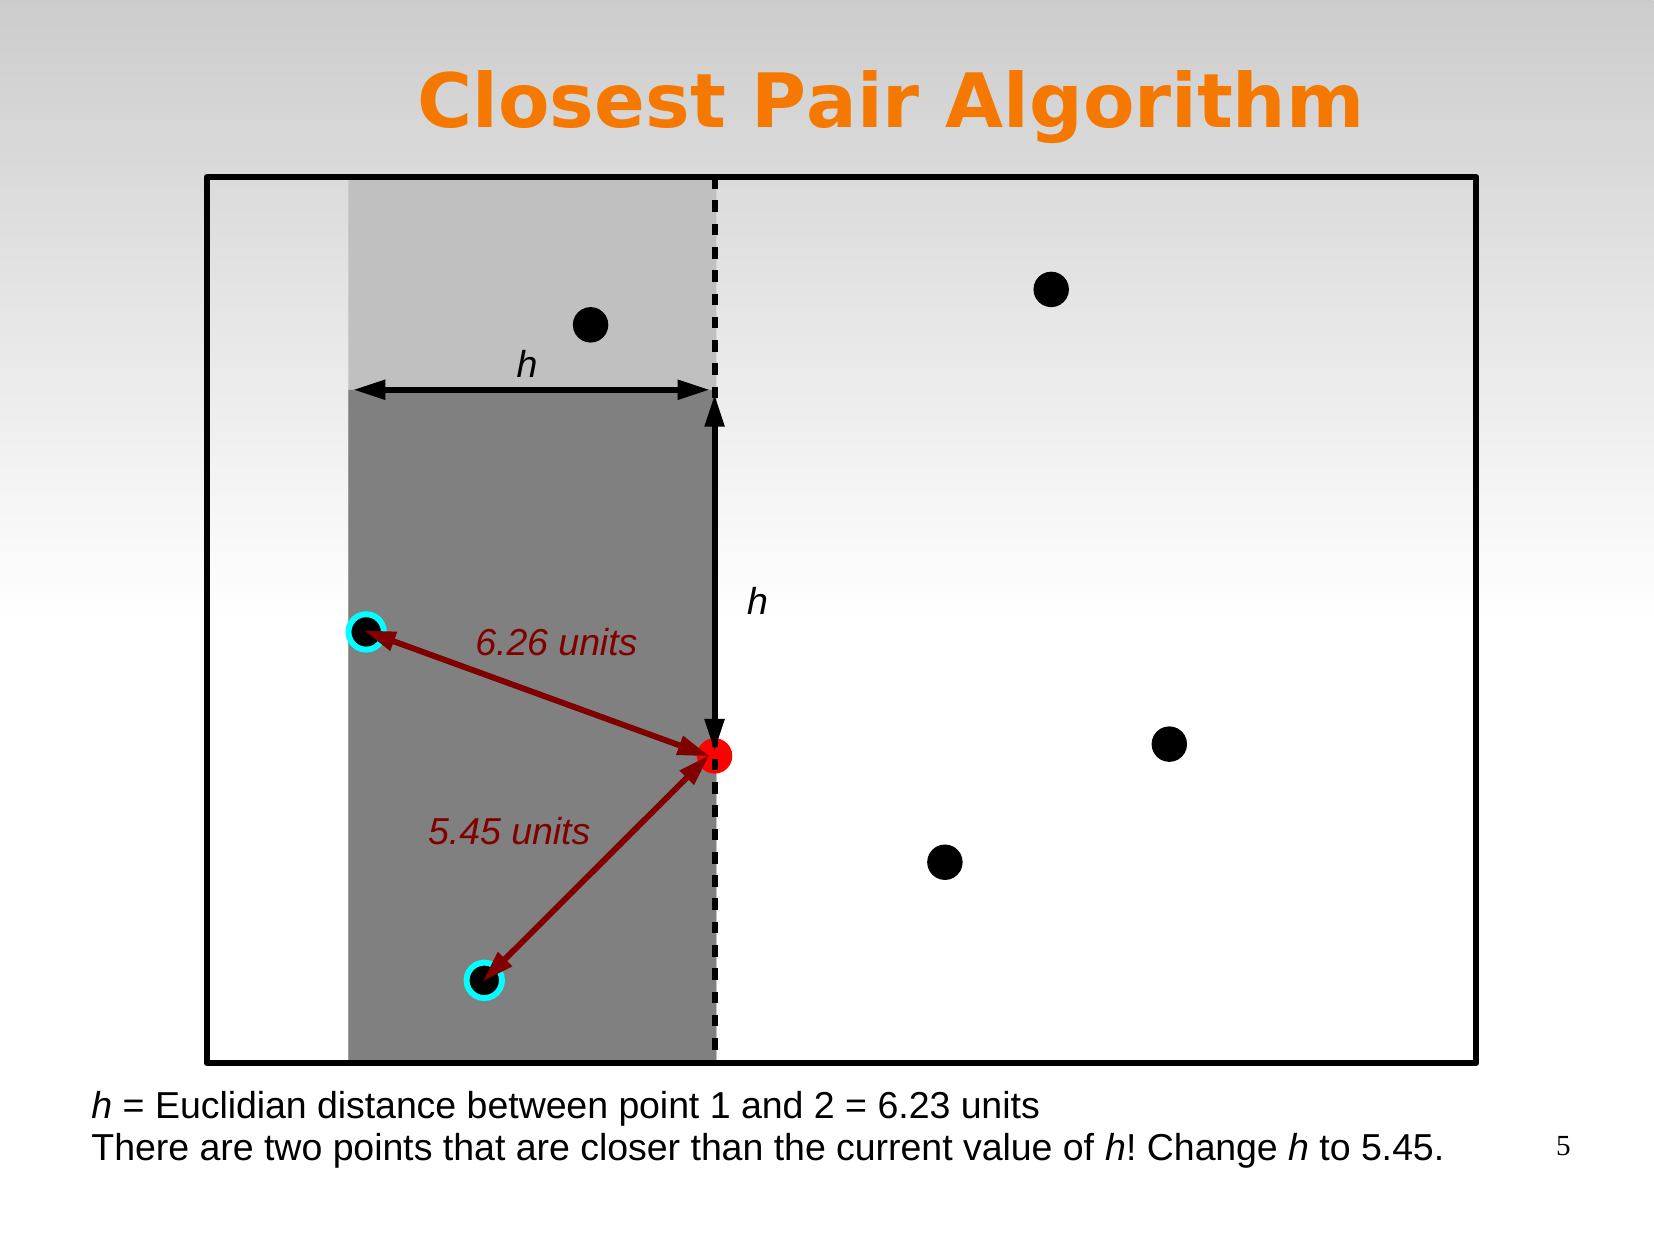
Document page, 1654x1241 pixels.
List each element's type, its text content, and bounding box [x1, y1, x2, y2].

text_box [1033, 271, 1069, 308]
title Closest Pair Algorithm [312, 37, 1471, 166]
text_box [1151, 726, 1188, 762]
text_box [927, 844, 963, 880]
text_box 6.26 units [460, 614, 680, 671]
text_box 5.45 units [413, 803, 632, 860]
text_box [348, 180, 733, 1060]
text_box h [732, 572, 792, 630]
text_box h [501, 336, 562, 394]
text_box h = Euclidian distance between point 1 and 2 = 6.23 units There are two points that are closer than the current value of h! Change h to 5.45. [76, 1077, 1565, 1176]
